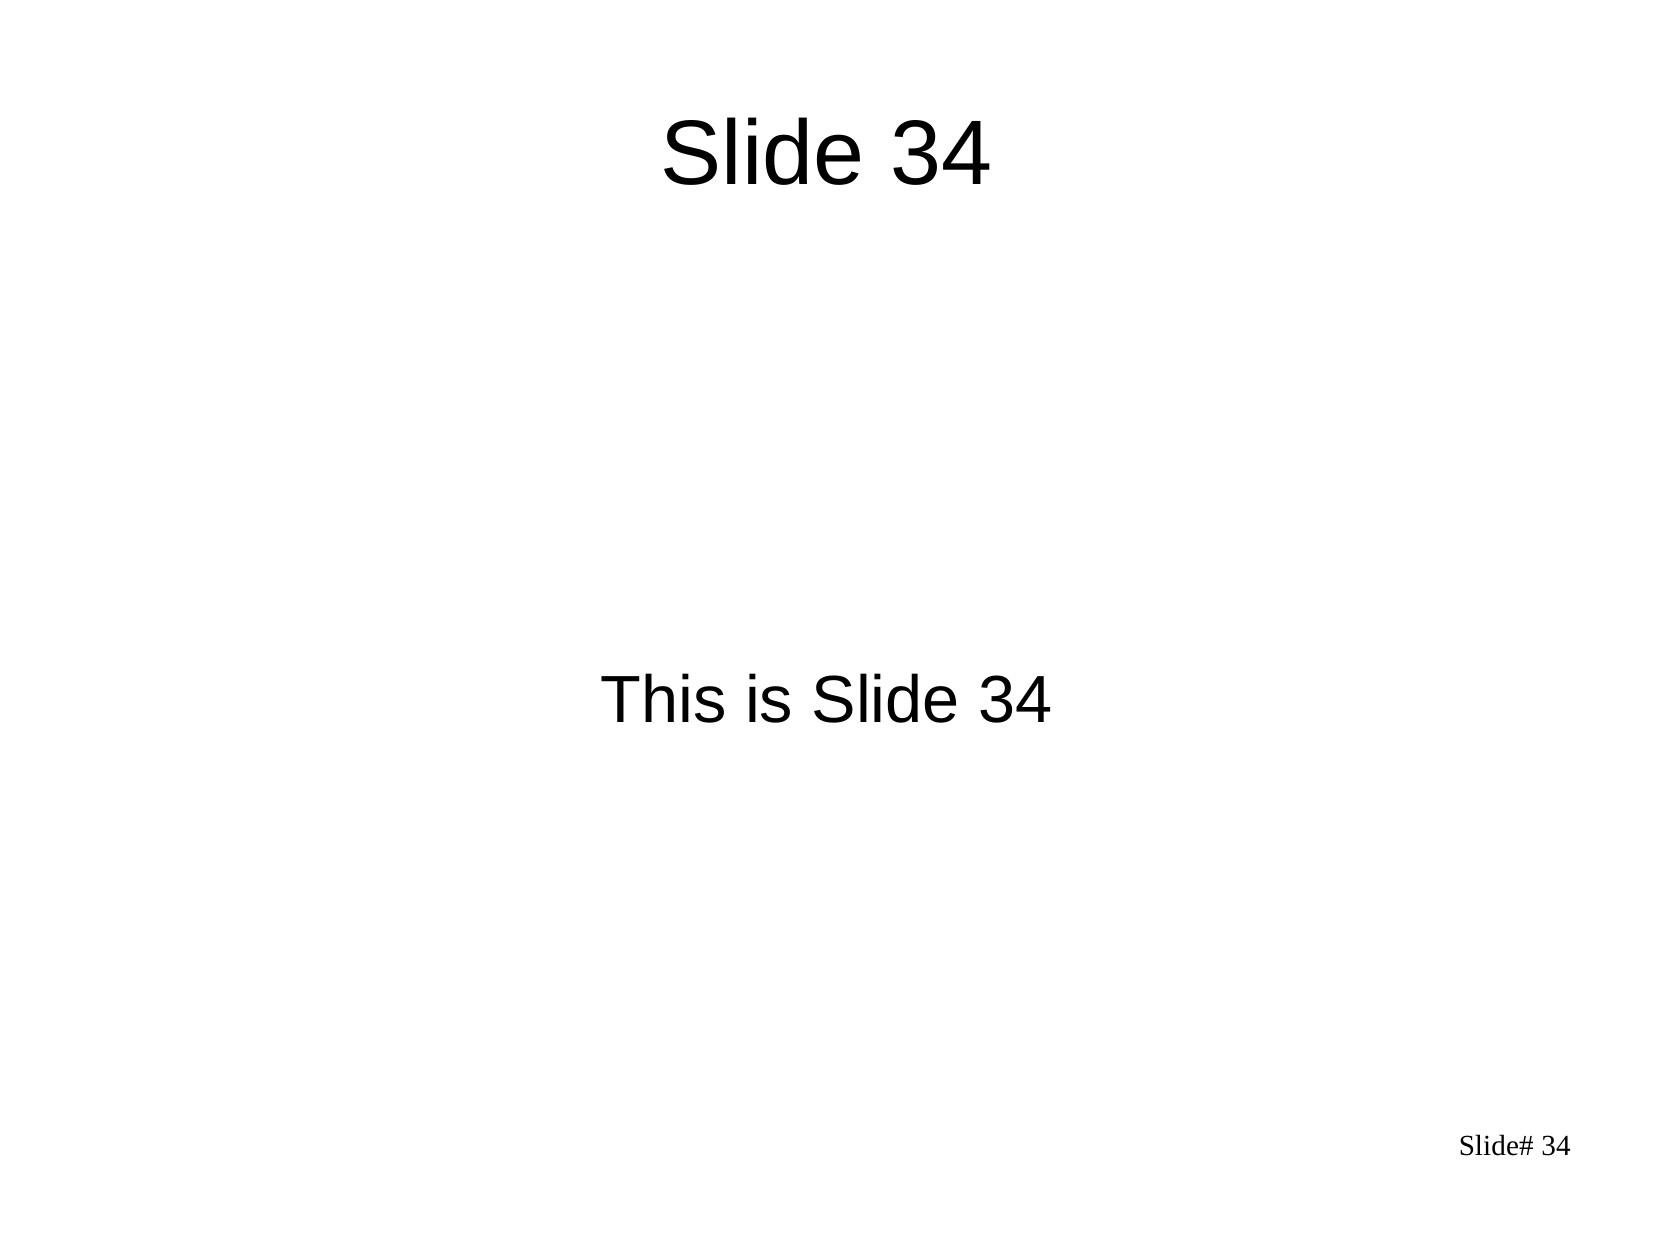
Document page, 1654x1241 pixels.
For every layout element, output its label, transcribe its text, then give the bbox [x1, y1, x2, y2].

subtitle This is Slide 34 [82, 290, 1571, 1109]
title Slide 34 [82, 49, 1571, 257]
